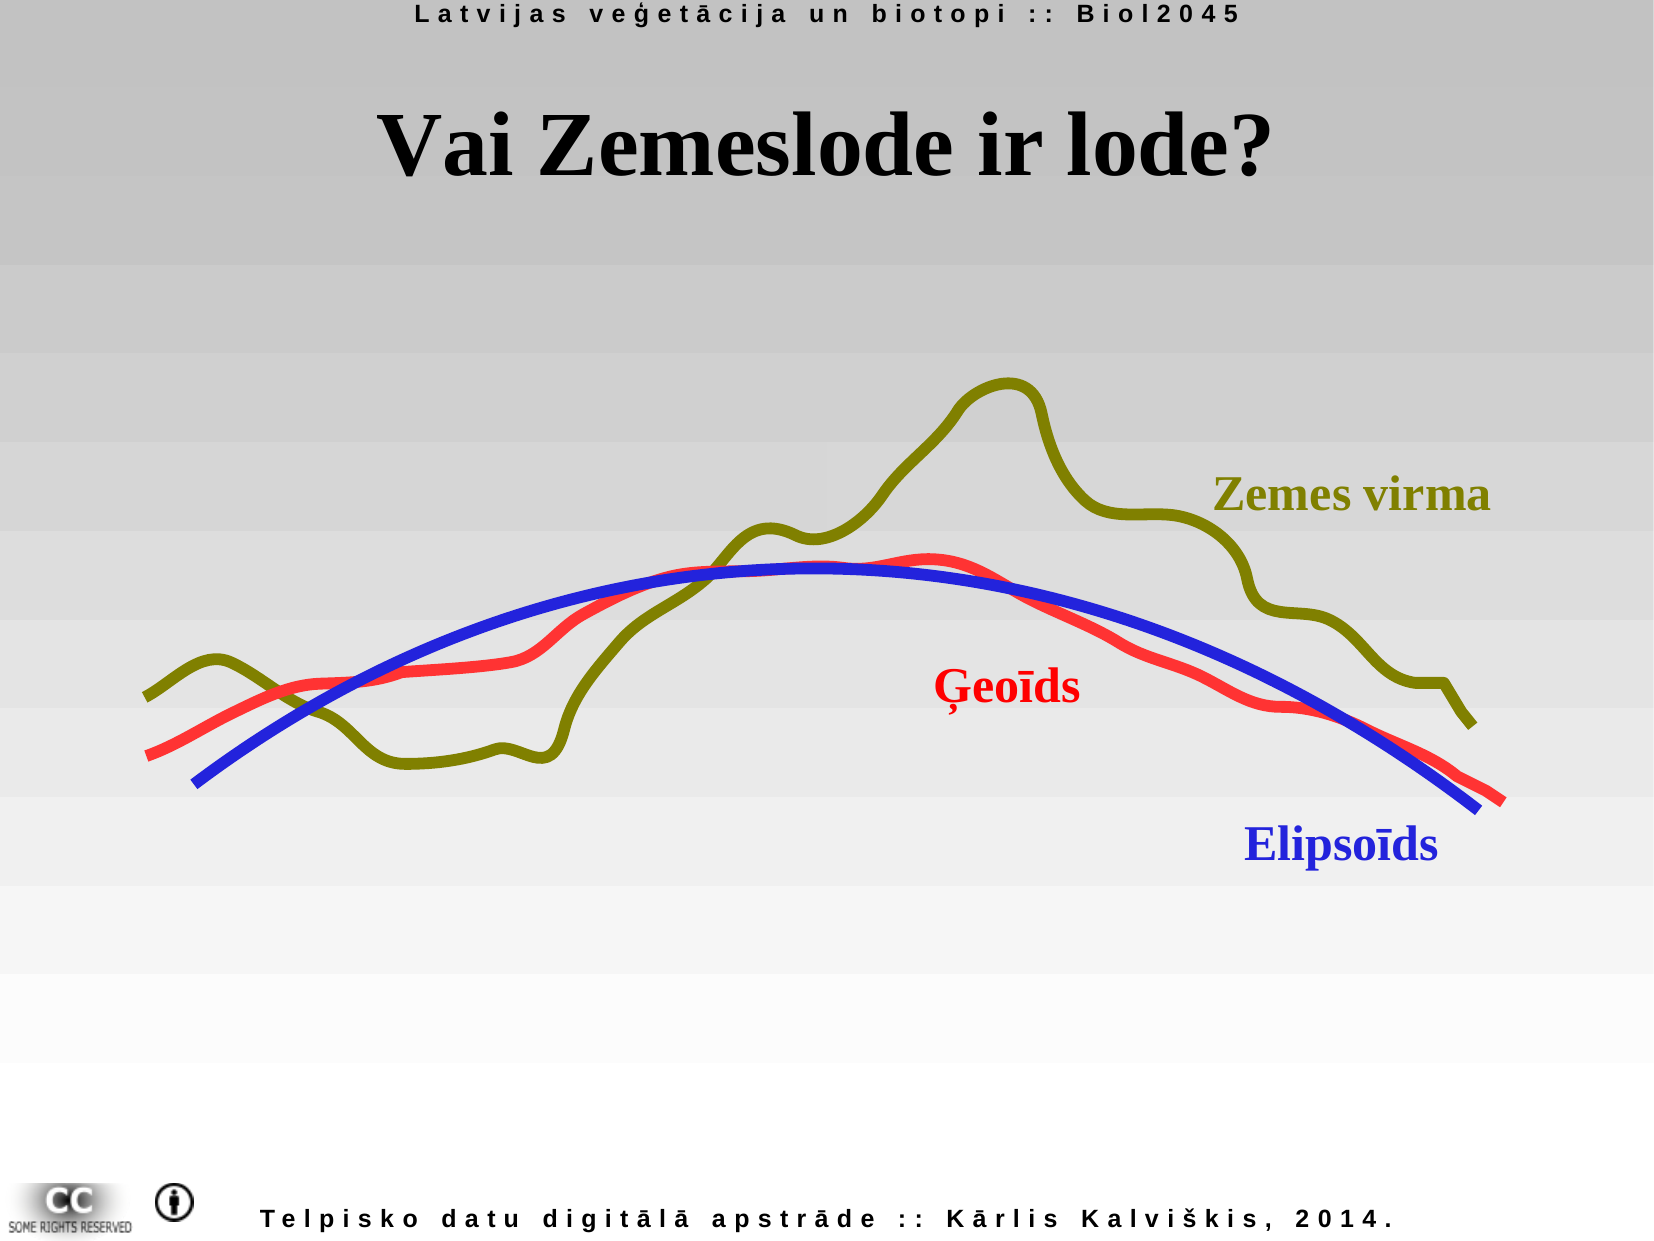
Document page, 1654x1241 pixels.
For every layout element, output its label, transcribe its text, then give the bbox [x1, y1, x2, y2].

text_box Ģeoīds [933, 657, 1082, 713]
picture [0, 287, 1654, 1241]
title Vai Zemeslode ir lode? [0, 1, 1654, 287]
text_box Zemes virma [1212, 465, 1492, 522]
text_box Elipsoīds [1244, 815, 1440, 872]
